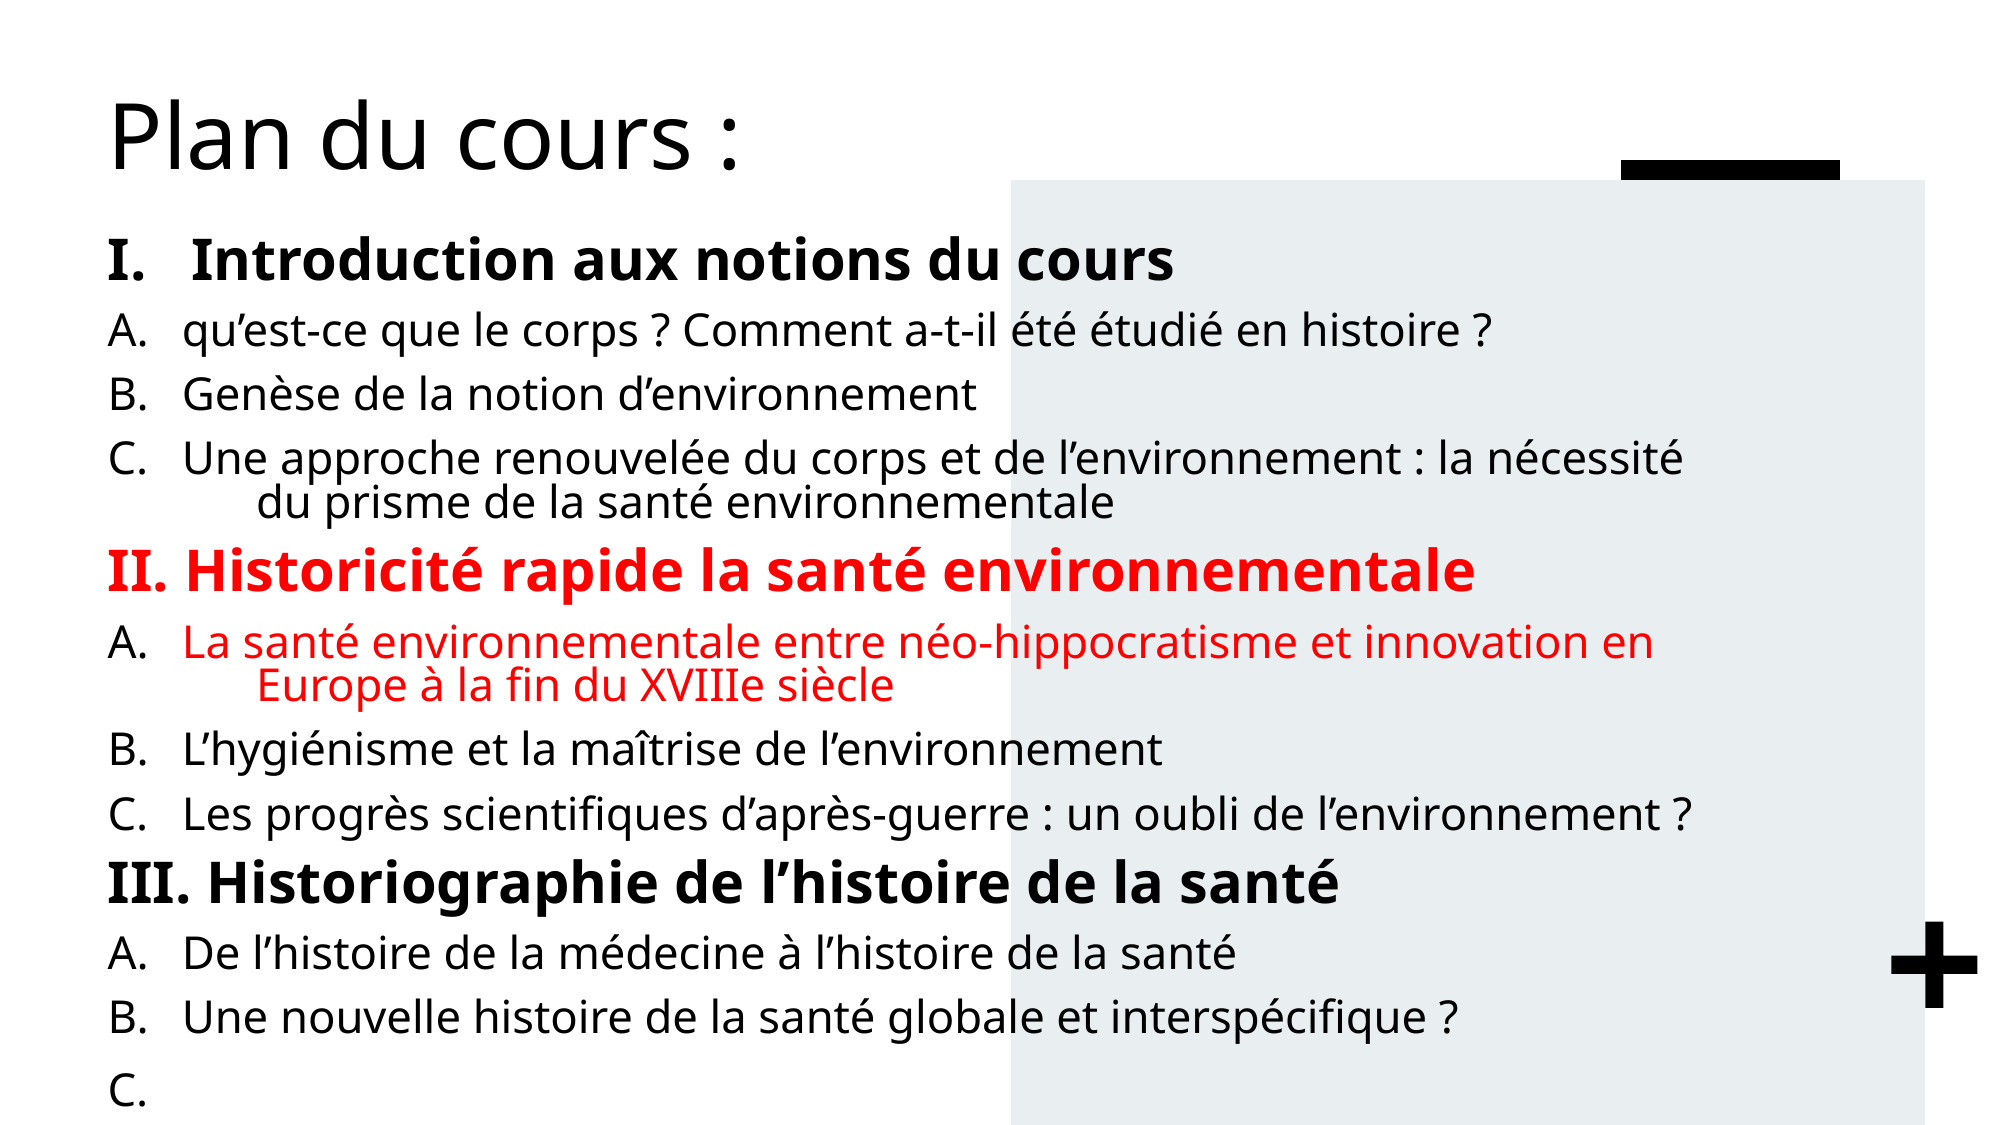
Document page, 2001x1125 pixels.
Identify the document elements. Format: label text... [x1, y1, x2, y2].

list Introduction aux notions du cours qu’est-ce que le corps ? Comment a-t-il été étudié en histoire ? Genèse de la notion d’environnement Une approche renouvelée du corps et de l’environnement : la nécessité du prisme de la santé environnementale II. Historicité rapide la santé environnementale La santé environnementale entre néo-hippocratisme et innovation en Europe à la fin du XVIIIe siècle L’hygiénisme et la maîtrise de l’environnement Les progrès scientifiques d’après-guerre : un oubli de l’environnement ? III. Historiographie de l’histoire de la santé De l’histoire de la médecine à l’histoire de la santé Une nouvelle histoire de la santé globale et interspécifique ? [92, 228, 1724, 1093]
title Plan du cours : [92, 70, 1449, 228]
